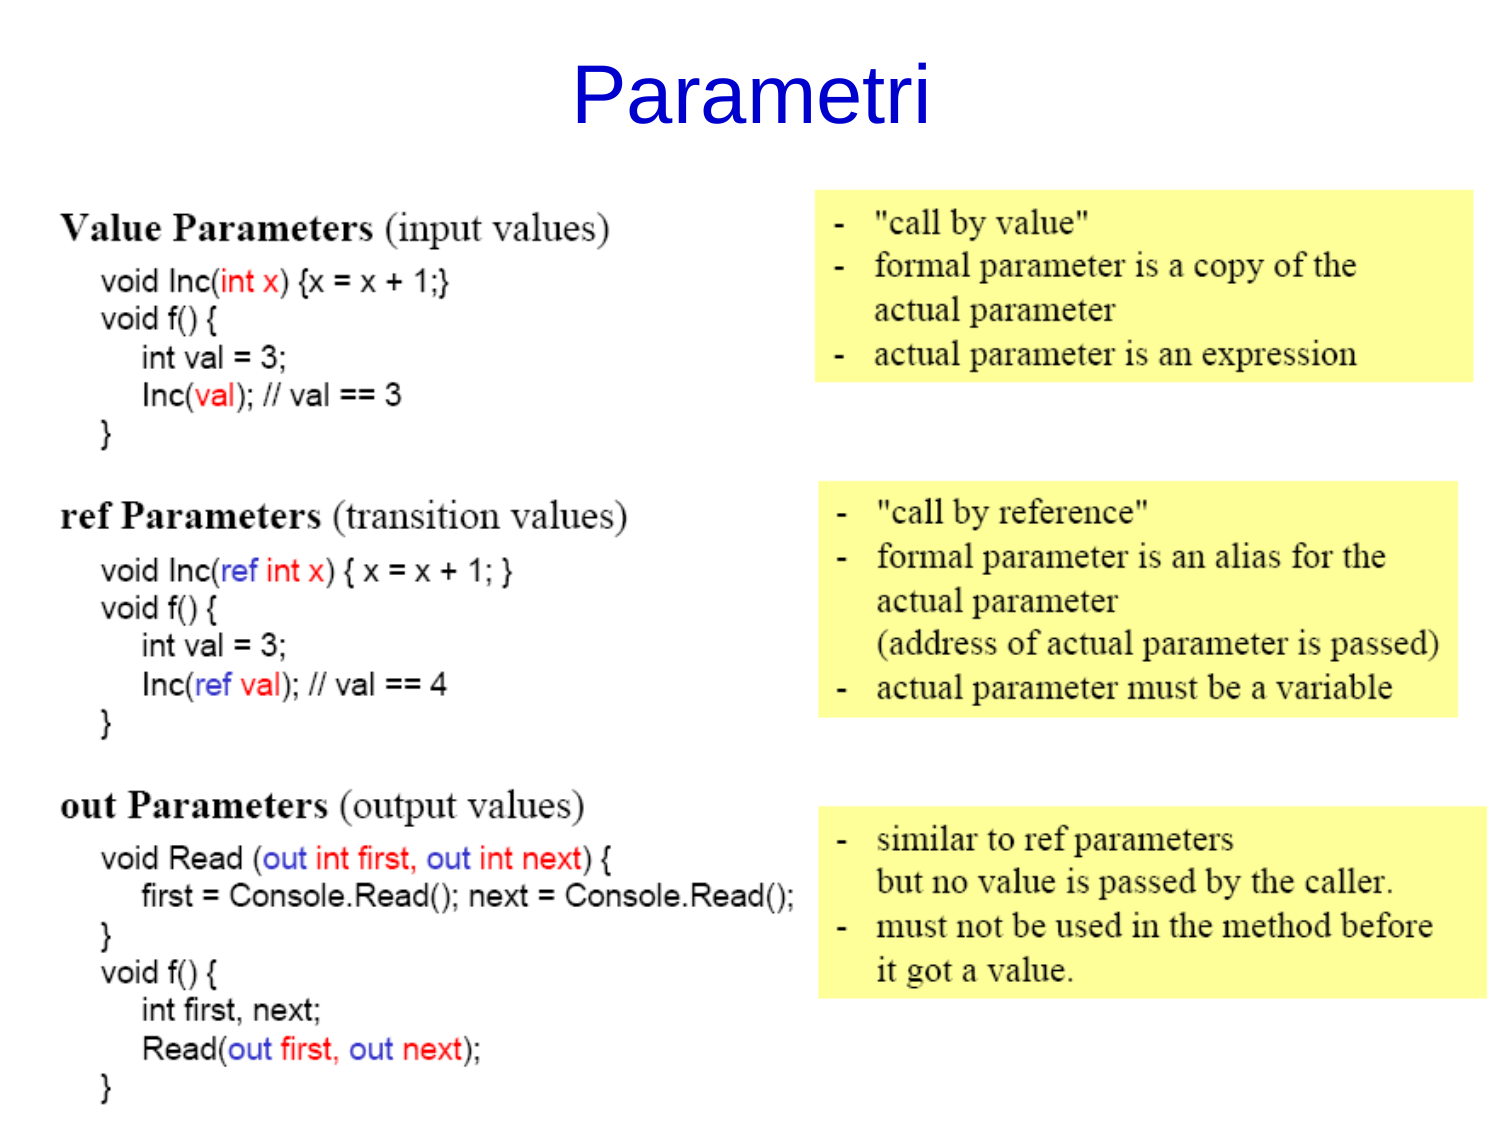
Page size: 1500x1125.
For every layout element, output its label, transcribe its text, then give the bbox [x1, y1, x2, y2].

text_box [41, 181, 1500, 1114]
title Parametri [76, 30, 1427, 149]
